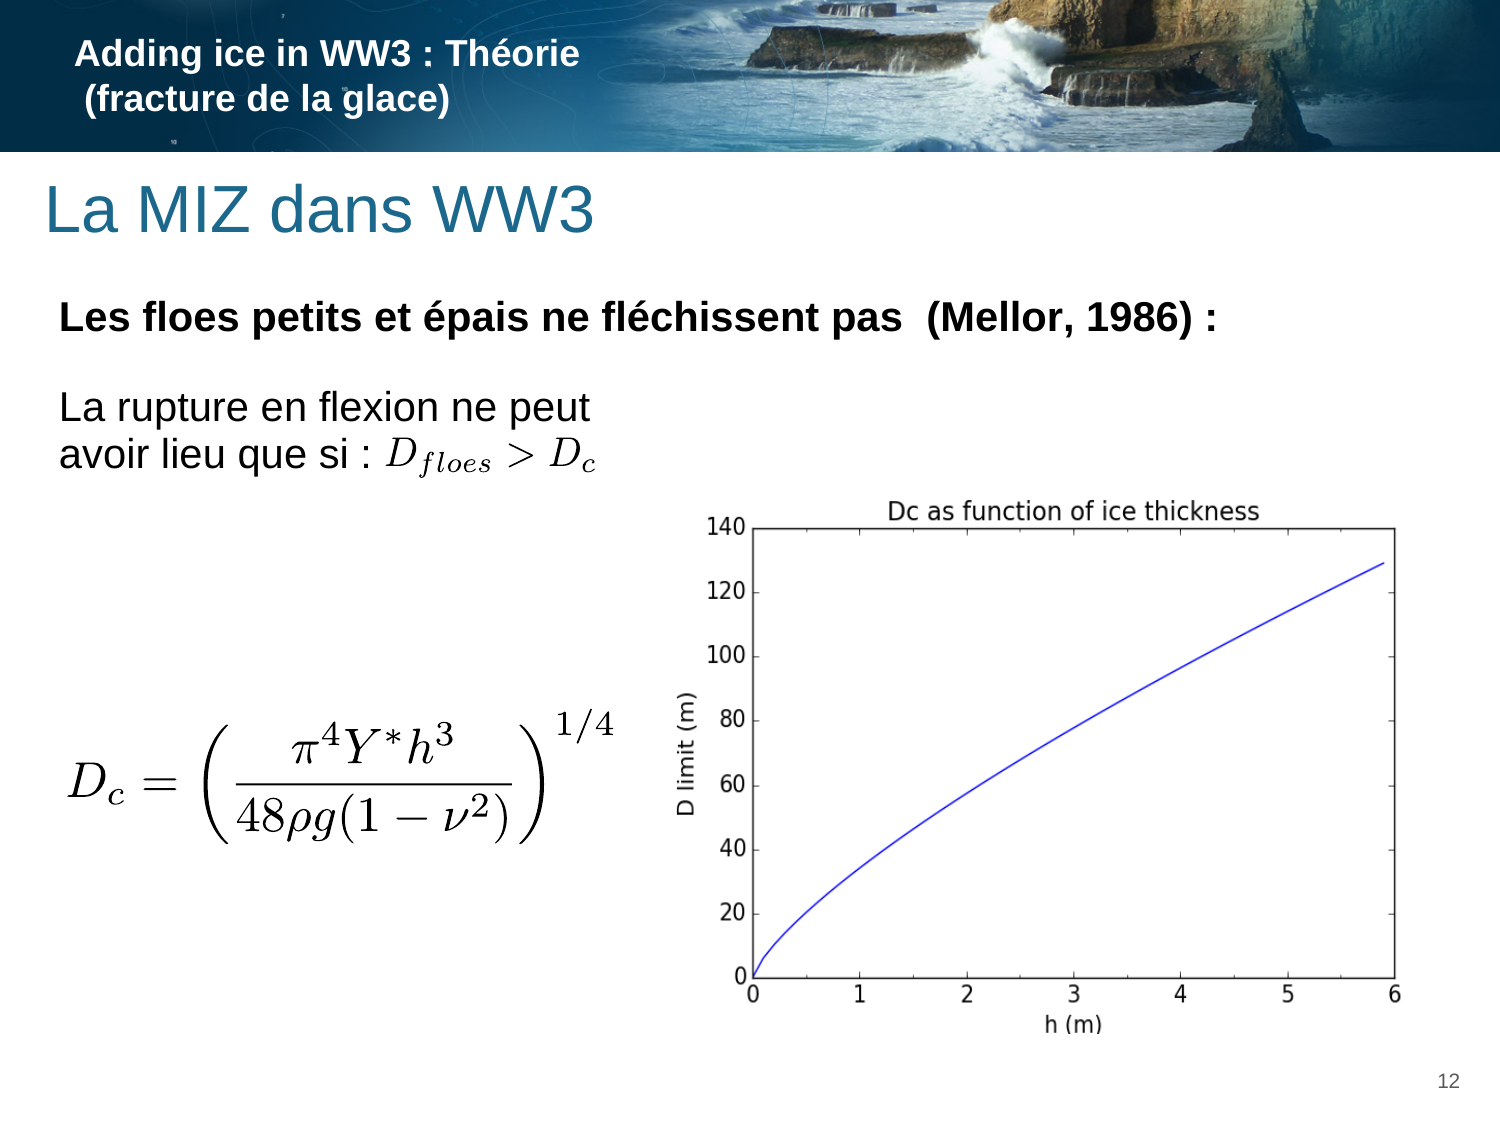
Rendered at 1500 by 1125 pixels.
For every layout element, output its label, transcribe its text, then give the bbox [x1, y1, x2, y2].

picture [649, 472, 1477, 1034]
text_box Les floes petits et épais ne fléchissent pas (Mellor, 1986) : [59, 293, 1500, 341]
title Adding ice in WW3 : Théorie (fracture de la glace) [59, 21, 1034, 127]
picture [0, 0, 1500, 152]
text_box [65, 708, 615, 845]
title La MIZ dans WW3 [29, 118, 1214, 294]
text_box [383, 437, 596, 478]
text_box La rupture en flexion ne peut avoir lieu que si : [59, 383, 776, 478]
